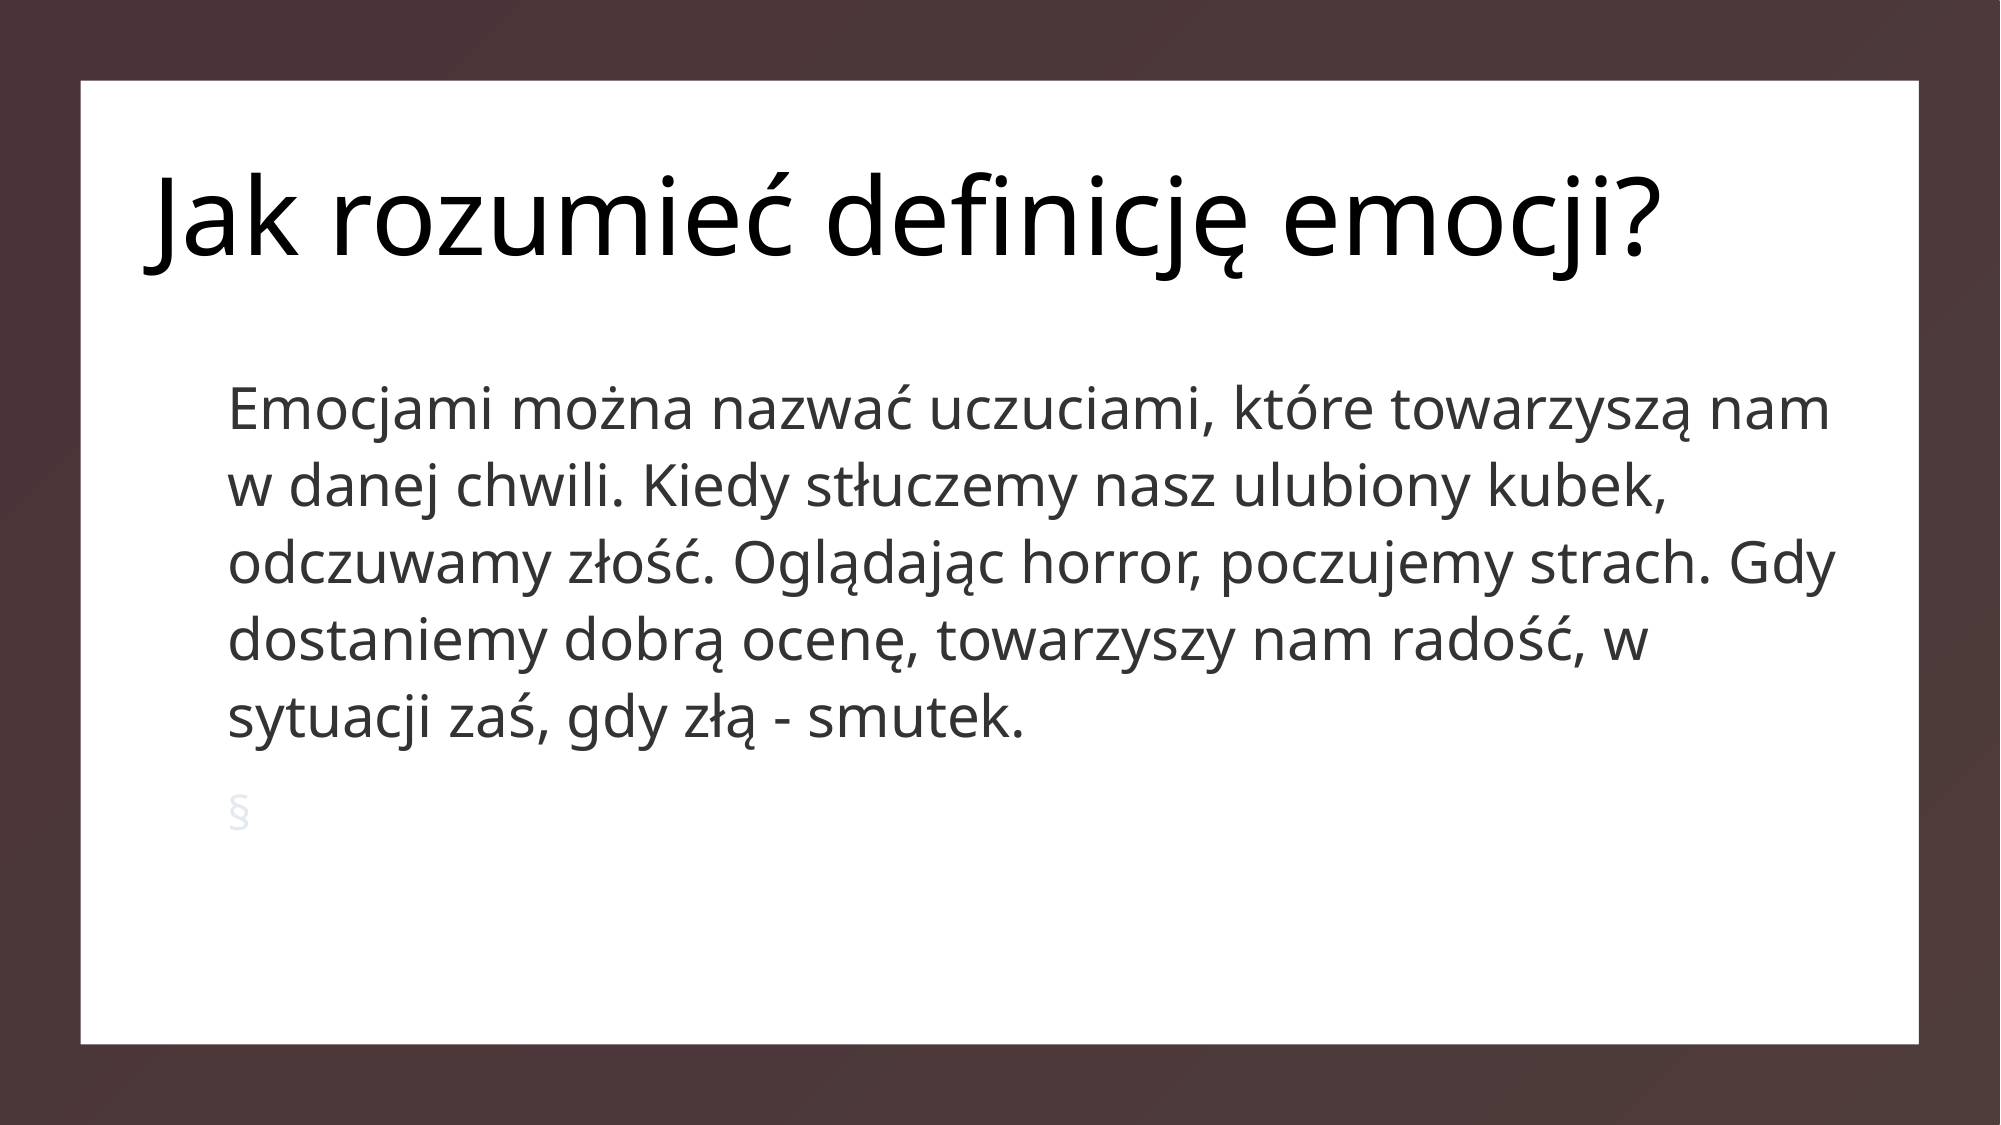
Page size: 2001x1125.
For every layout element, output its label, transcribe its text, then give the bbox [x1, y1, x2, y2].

list Emocjami można nazwać uczuciami, które towarzyszą nam w danej chwili. Kiedy stłuczemy nasz ulubiony kubek, odczuwamy złość. Oglądając horror, poczujemy strach. Gdy dostaniemy dobrą ocenę, towarzyszy nam radość, w sytuacji zaś, gdy złą - smutek. [137, 357, 1863, 1014]
title Jak rozumieć definicję emocji? [137, 111, 1863, 330]
